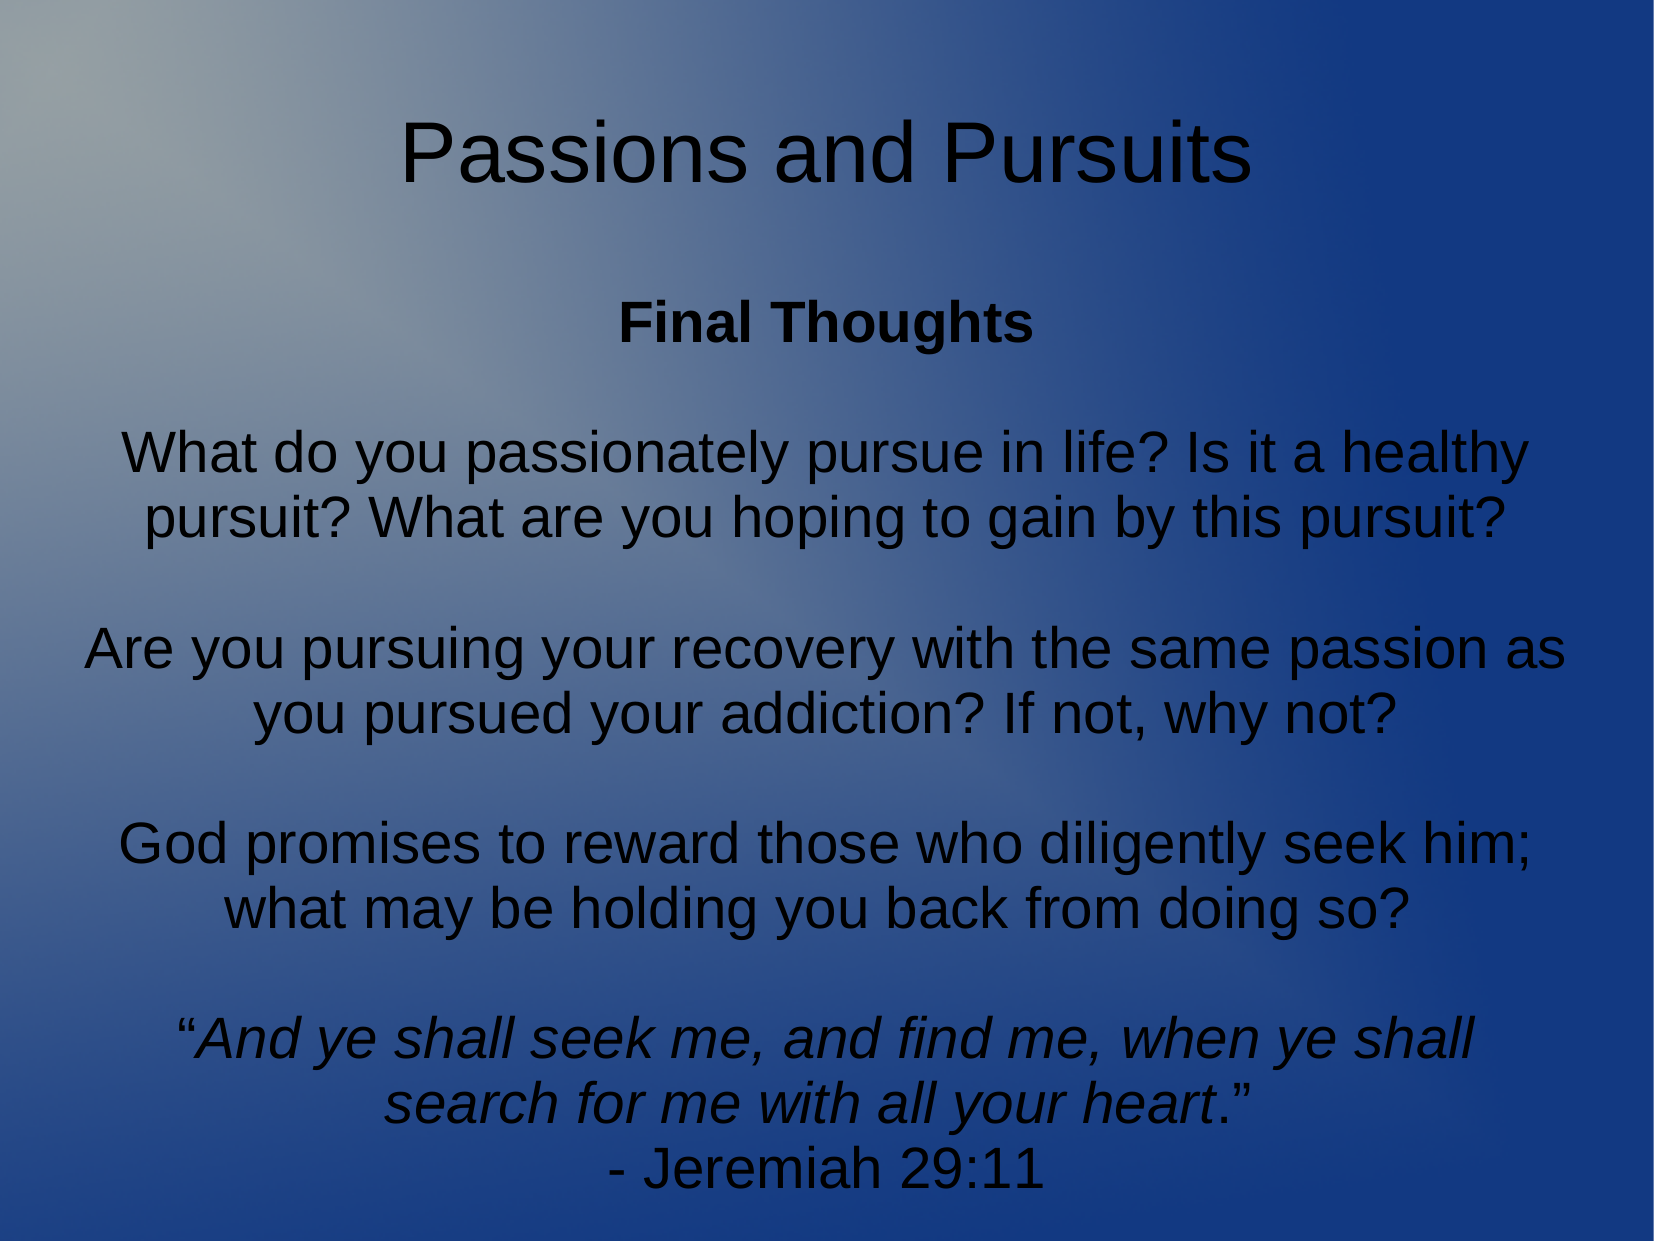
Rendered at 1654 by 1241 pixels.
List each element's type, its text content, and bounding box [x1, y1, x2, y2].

picture [0, 0, 1654, 1241]
title Passions and Pursuits [82, 49, 1571, 257]
subtitle Final Thoughts What do you passionately pursue in life? Is it a healthy pursuit? What are you hoping to gain by this pursuit? Are you pursuing your recovery with the same passion as you pursued your addiction? If not, why not? God promises to reward those who diligently seek him; what may be holding you back from doing so? “And ye shall seek me, and find me, when ye shall search for me with all your heart.” - Jeremiah 29:11 [82, 290, 1571, 1241]
